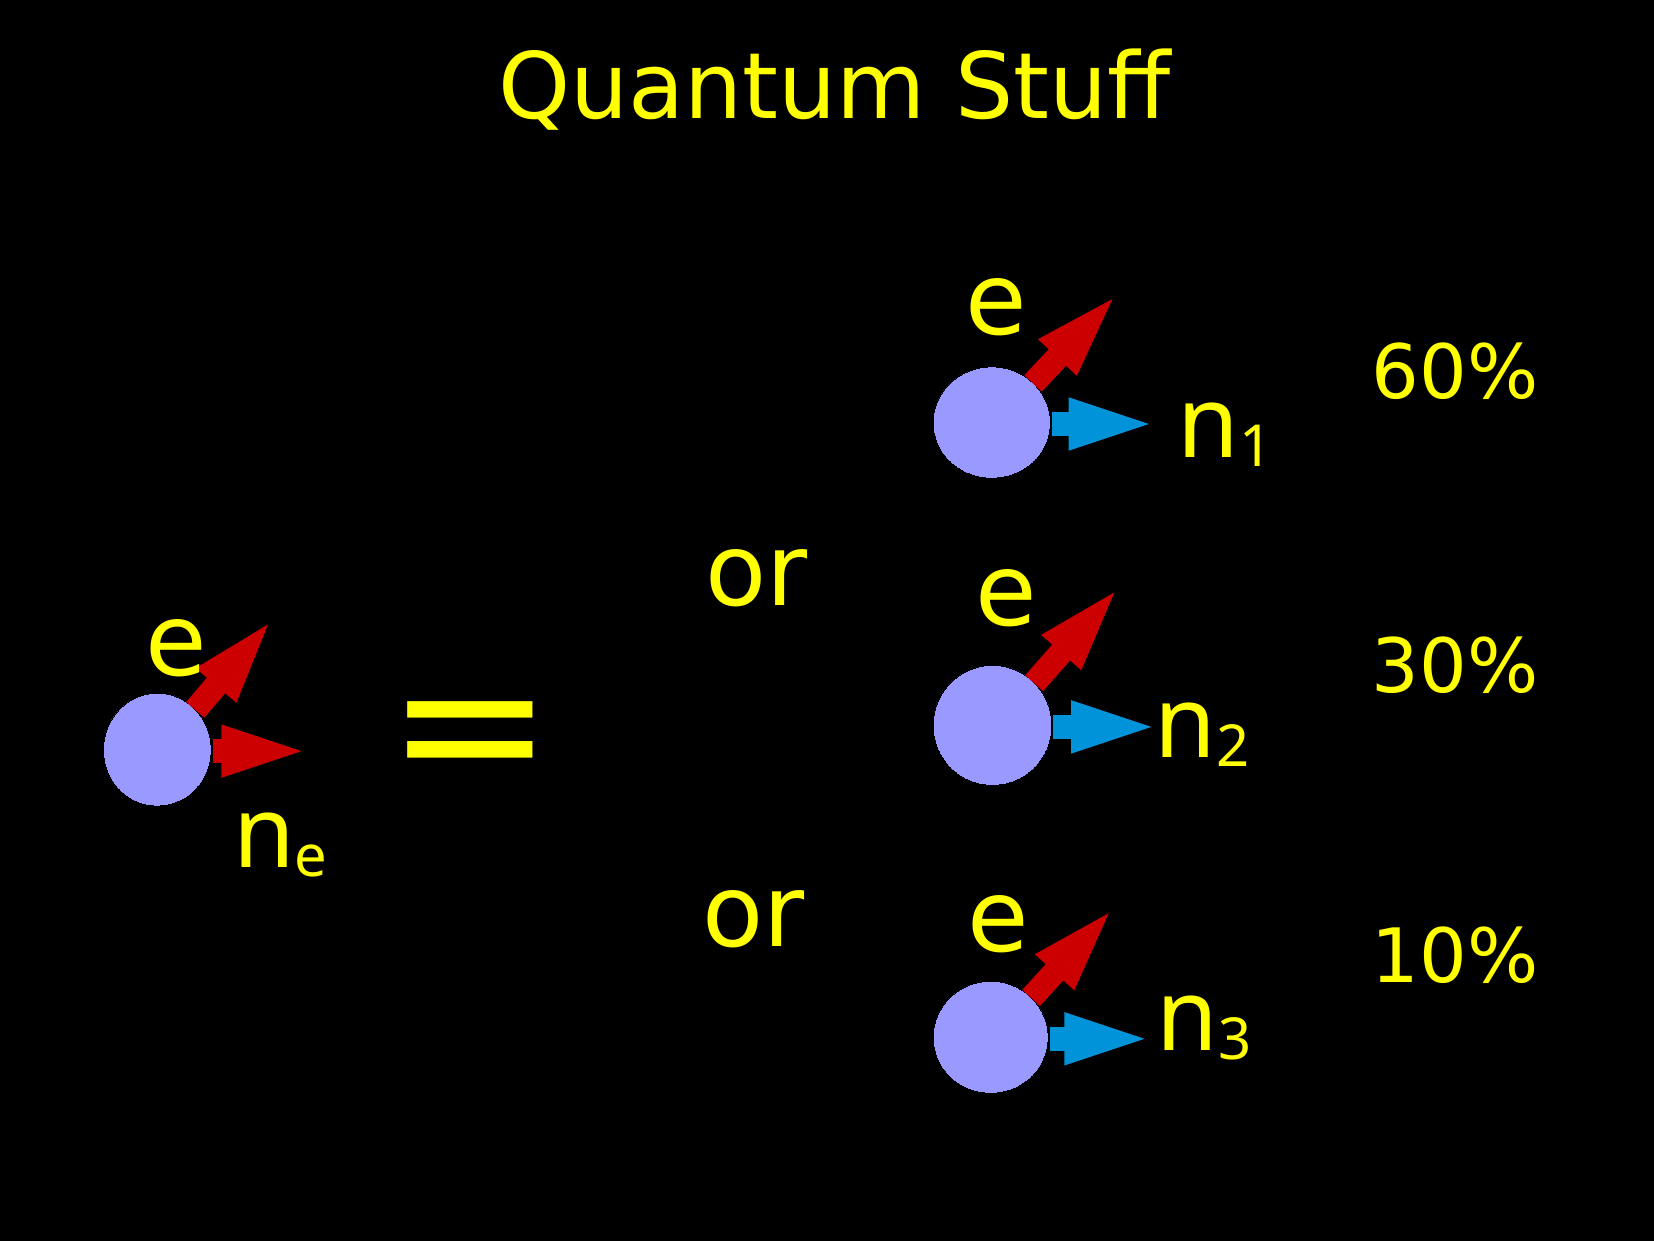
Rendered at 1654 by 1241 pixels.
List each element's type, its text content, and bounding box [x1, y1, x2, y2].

text_box 30% [1356, 615, 1554, 719]
text_box ne [218, 752, 336, 925]
text_box n1 [1162, 342, 1282, 515]
text_box 60% [1356, 321, 1554, 424]
text_box [103, 700, 212, 807]
text_box [933, 367, 1051, 479]
title Quantum Stuff [87, 0, 1583, 174]
text_box e [952, 851, 1044, 983]
text_box [933, 983, 1049, 1094]
text_box n2 [1139, 642, 1259, 815]
text_box e [951, 234, 1043, 367]
text_box = [371, 599, 569, 848]
text_box e [131, 575, 223, 707]
text_box [933, 665, 1052, 786]
text_box or [687, 846, 820, 978]
text_box or [690, 505, 823, 637]
text_box n3 [1141, 936, 1261, 1108]
text_box e [960, 525, 1052, 657]
text_box 10% [1357, 905, 1554, 1008]
